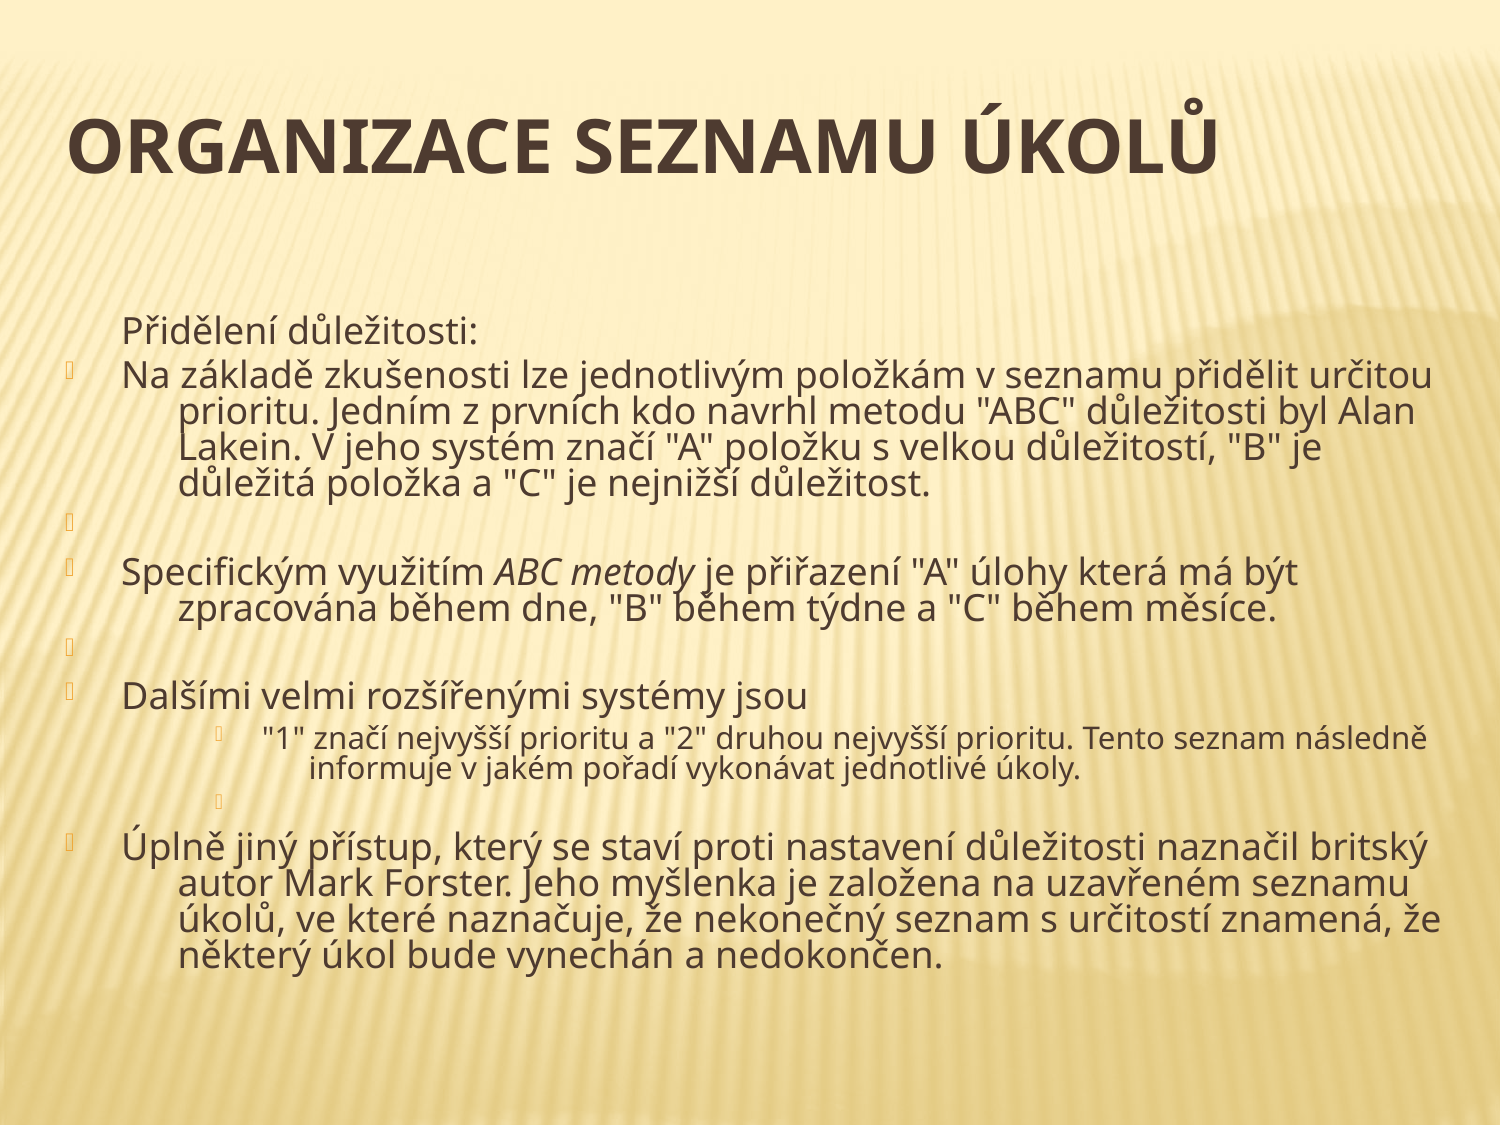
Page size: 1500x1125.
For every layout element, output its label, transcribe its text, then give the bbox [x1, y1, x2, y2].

list Přidělení důležitosti: Na základě zkušenosti lze jednotlivým položkám v seznamu přidělit určitou prioritu. Jedním z prvních kdo navrhl metodu "ABC" důležitosti byl Alan Lakein. V jeho systém značí "A" položku s velkou důležitostí, "B" je důležitá položka a "C" je nejnižší důležitost. Specifickým využitím ABC metody je přiřazení "A" úlohy která má být zpracována během dne, "B" během týdne a "C" během měsíce. Dalšími velmi rozšířenými systémy jsou "1" značí nejvyšší prioritu a "2" druhou nejvyšší prioritu. Tento seznam následně informuje v jakém pořadí vykonávat jednotlivé úkoly. Úplně jiný přístup, který se staví proti nastavení důležitosti naznačil britský autor Mark Forster. Jeho myšlenka je založena na uzavřeném seznamu úkolů, ve které naznačuje, že nekonečný seznam s určitostí znamená, že některý úkol bude vynechán a nedokončen. [50, 254, 1476, 998]
title Organizace seznamu úkolů [50, 75, 1476, 213]
